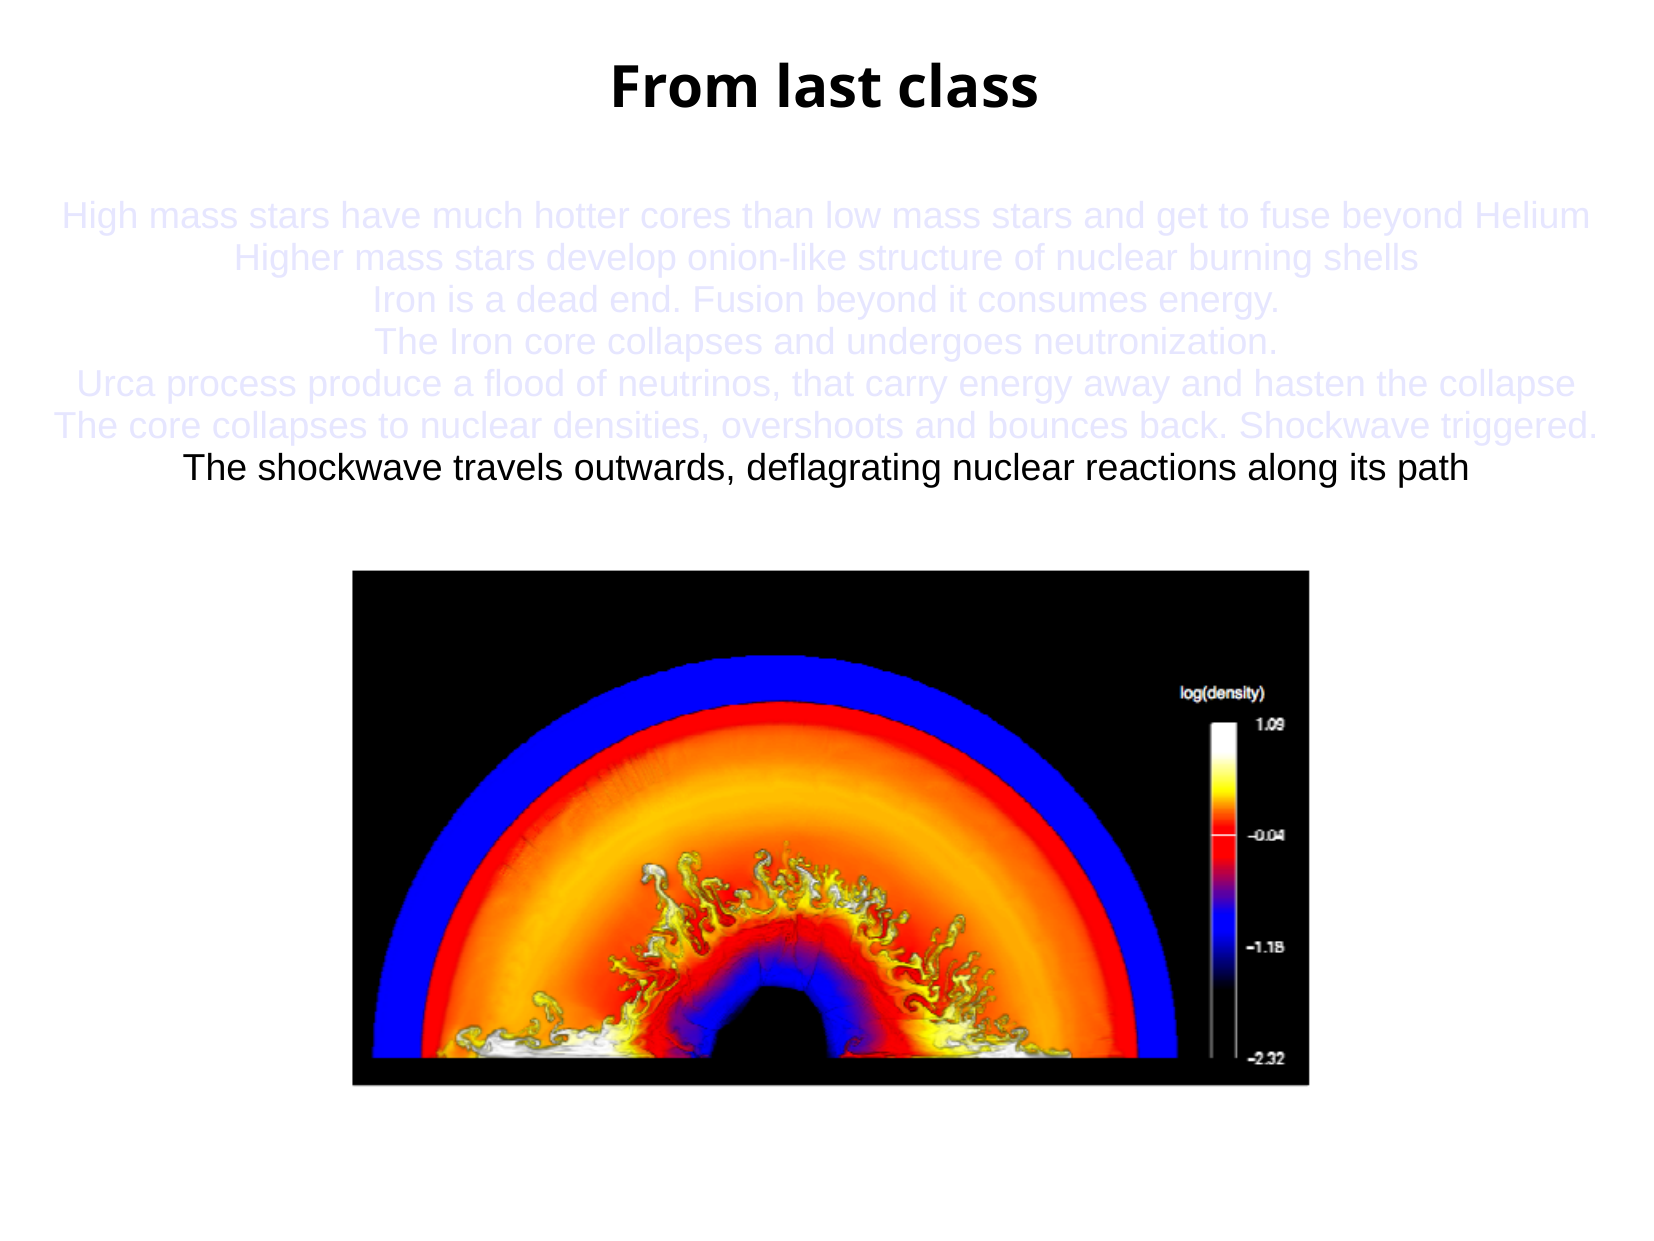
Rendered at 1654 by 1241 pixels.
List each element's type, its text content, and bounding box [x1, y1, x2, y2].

text_box From last class [262, 37, 1388, 134]
picture [300, 547, 1351, 1119]
text_box High mass stars have much hotter cores than low mass stars and get to fuse beyond Helium Higher mass stars develop onion-like structure of nuclear burning shells Iron is a dead end. Fusion beyond it consumes energy. The Iron core collapses and undergoes neutronization. Urca process produce a flood of neutrinos, that carry energy away and hasten the collapse The core collapses to nuclear densities, overshoots and bounces back. Shockwave triggered. The shockwave travels outwards, deflagrating nuclear reactions along its path [0, 187, 1653, 539]
